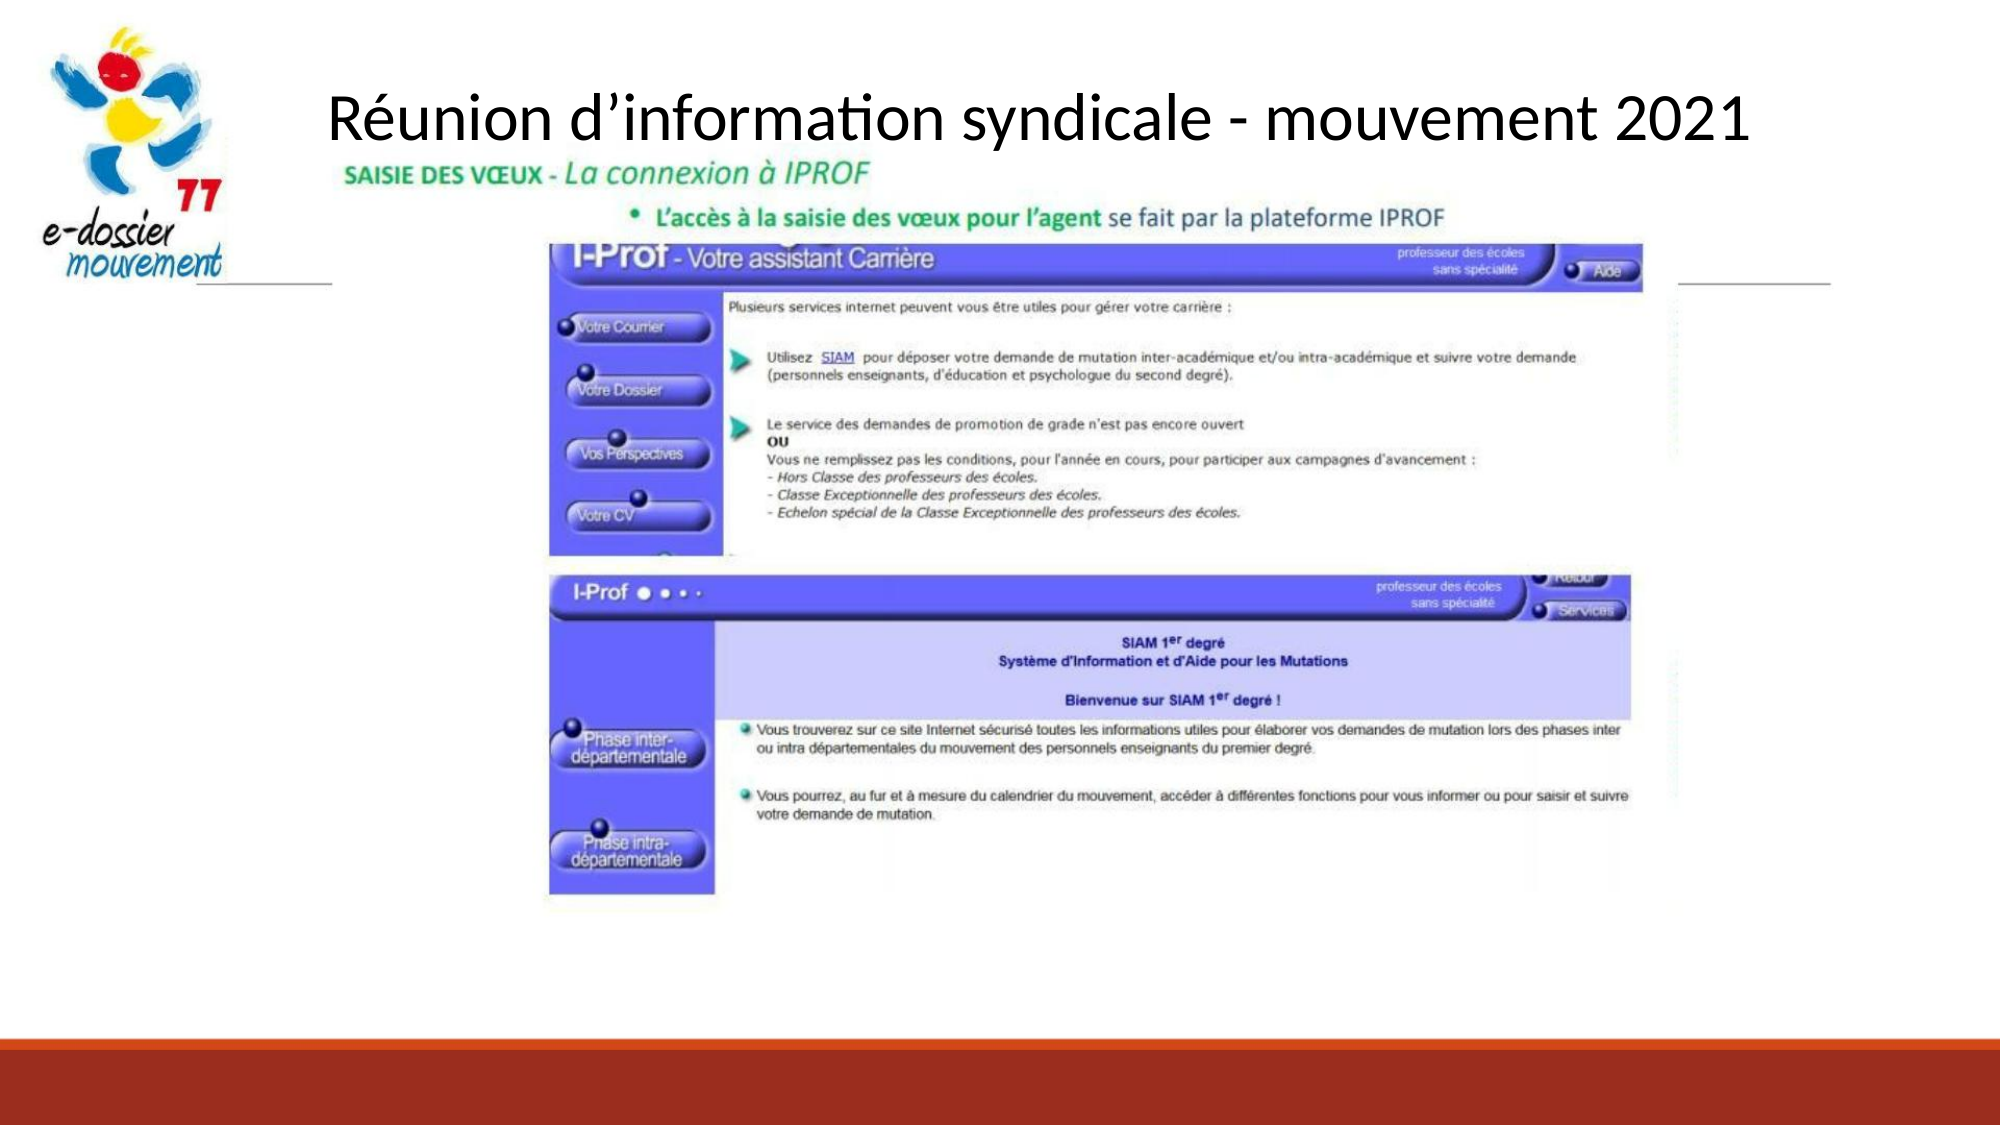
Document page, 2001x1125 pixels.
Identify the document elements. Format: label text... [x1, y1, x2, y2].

text_box [0, 0, 2000, 1125]
text_box Réunion d’information syndicale - mouvement 2021 [327, 55, 1847, 154]
